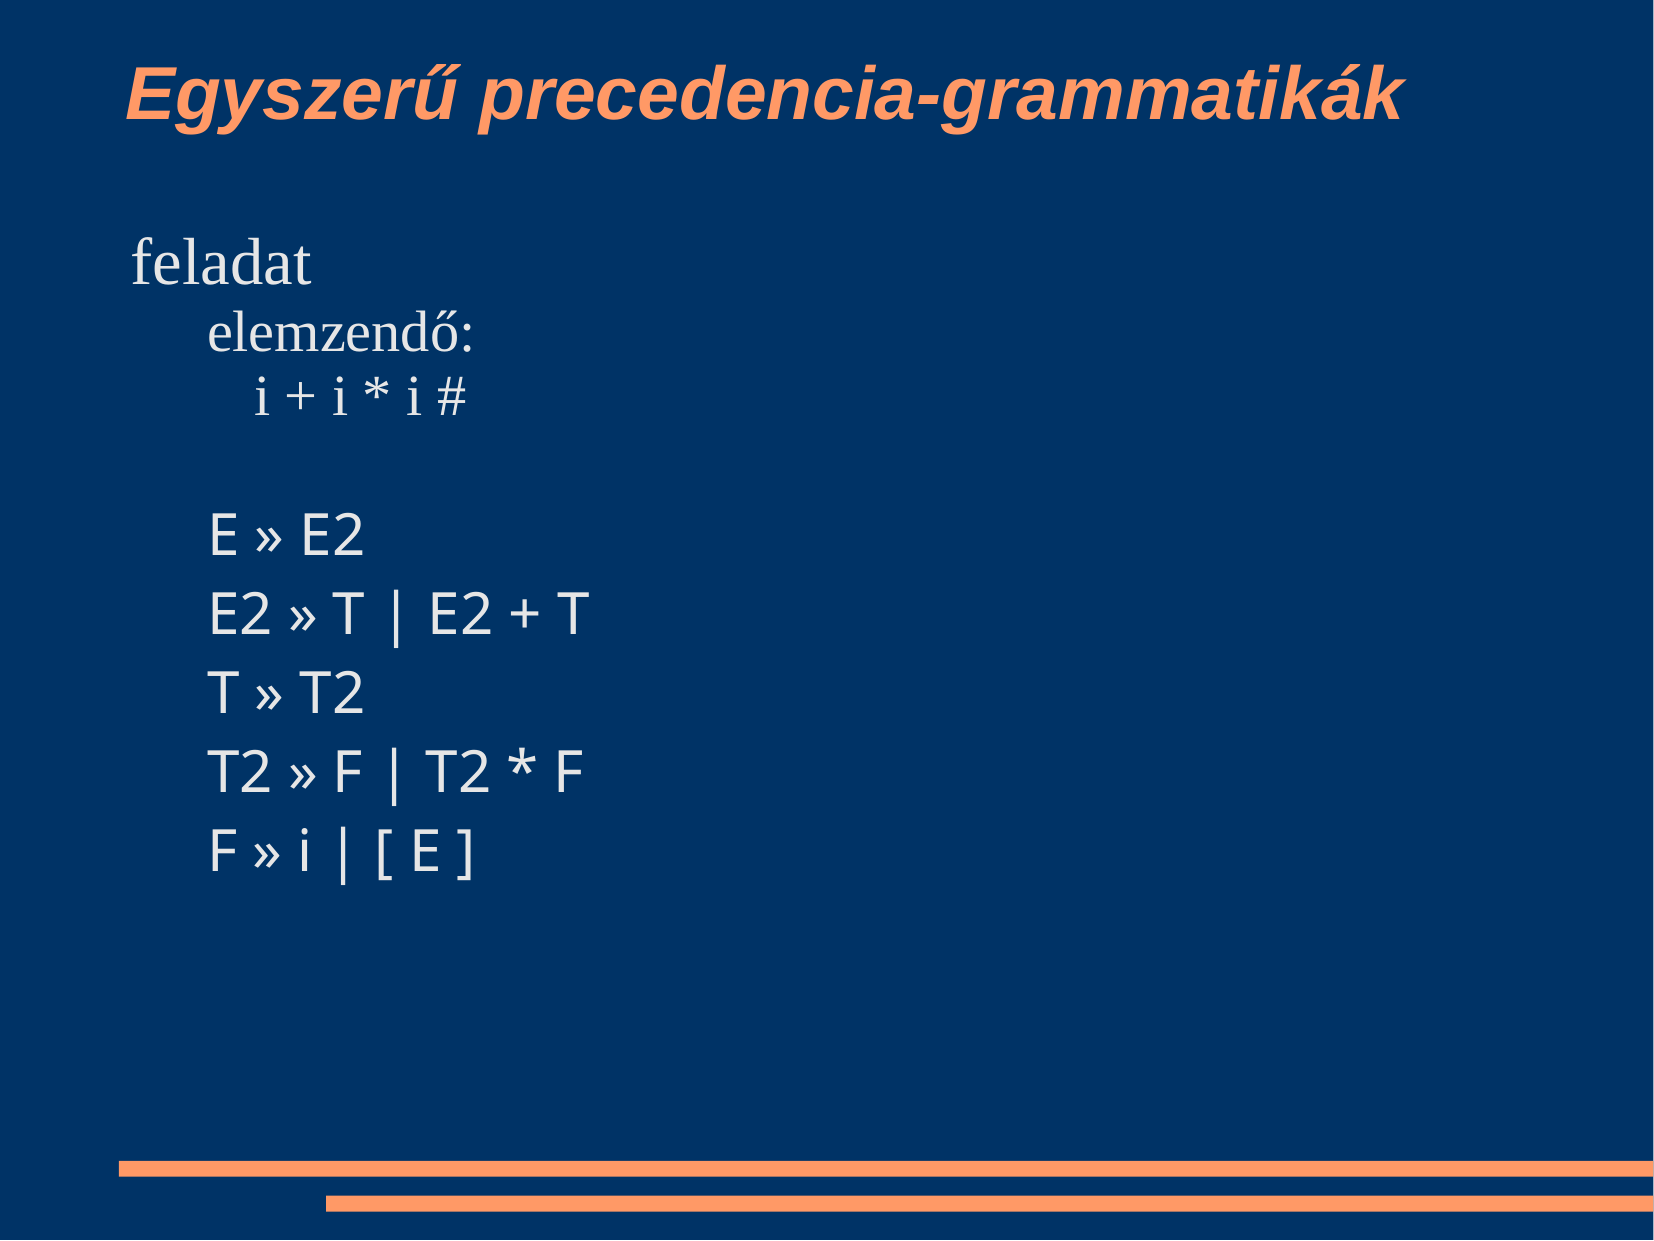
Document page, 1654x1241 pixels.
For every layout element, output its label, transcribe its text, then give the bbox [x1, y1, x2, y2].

list feladat elemzendő: i + i * i # E » E2 E2 » T | E2 + T T » T2 T2 » F | T2 * F F » i | [ E ] [112, 225, 601, 784]
title Egyszerű precedencia-grammatikák [125, 37, 1538, 151]
